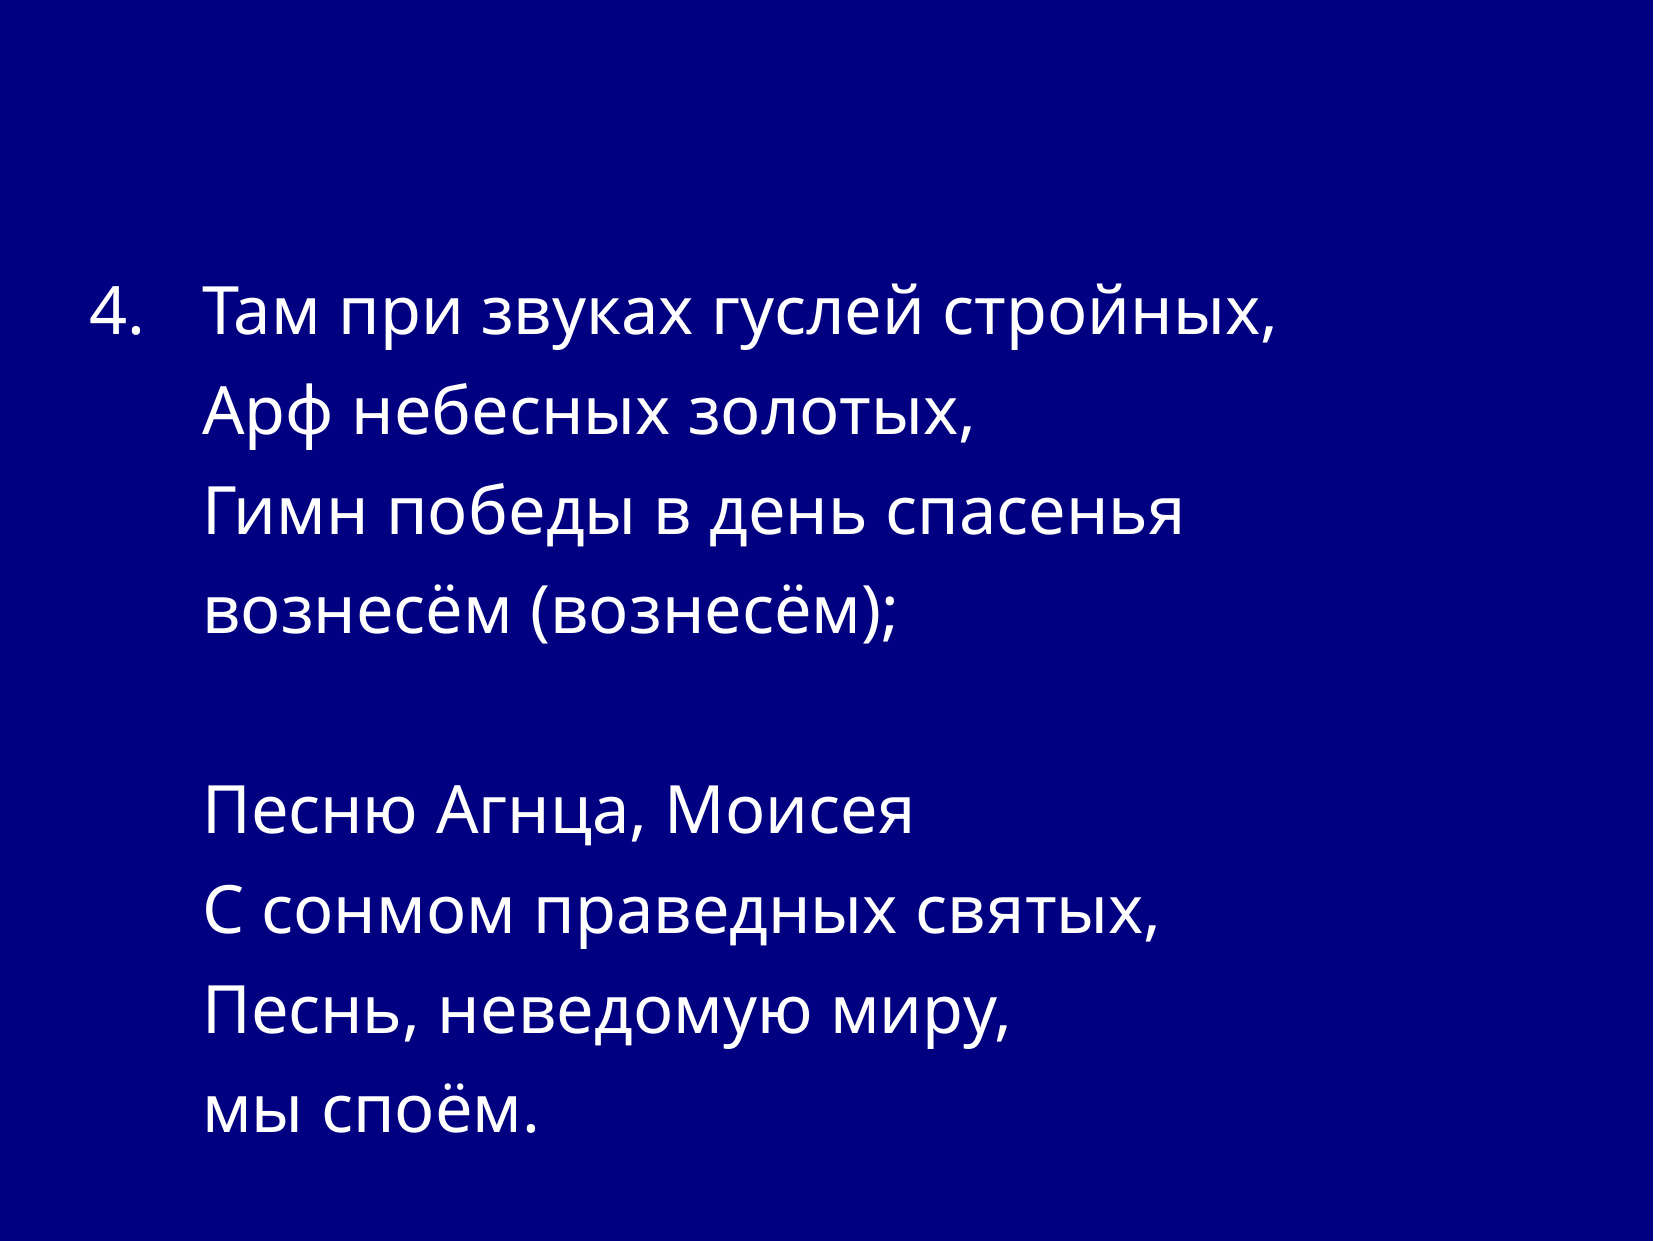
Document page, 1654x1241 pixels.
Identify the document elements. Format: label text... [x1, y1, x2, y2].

text_box 4. Там при звуках гуслей стройных, Арф небесных золотых, Гимн победы в день спасенья вознесём (вознесём); Песню Агнца, Моисея С сонмом праведных святых, Песнь, неведомую миру, мы споём. [75, 56, 1576, 1163]
